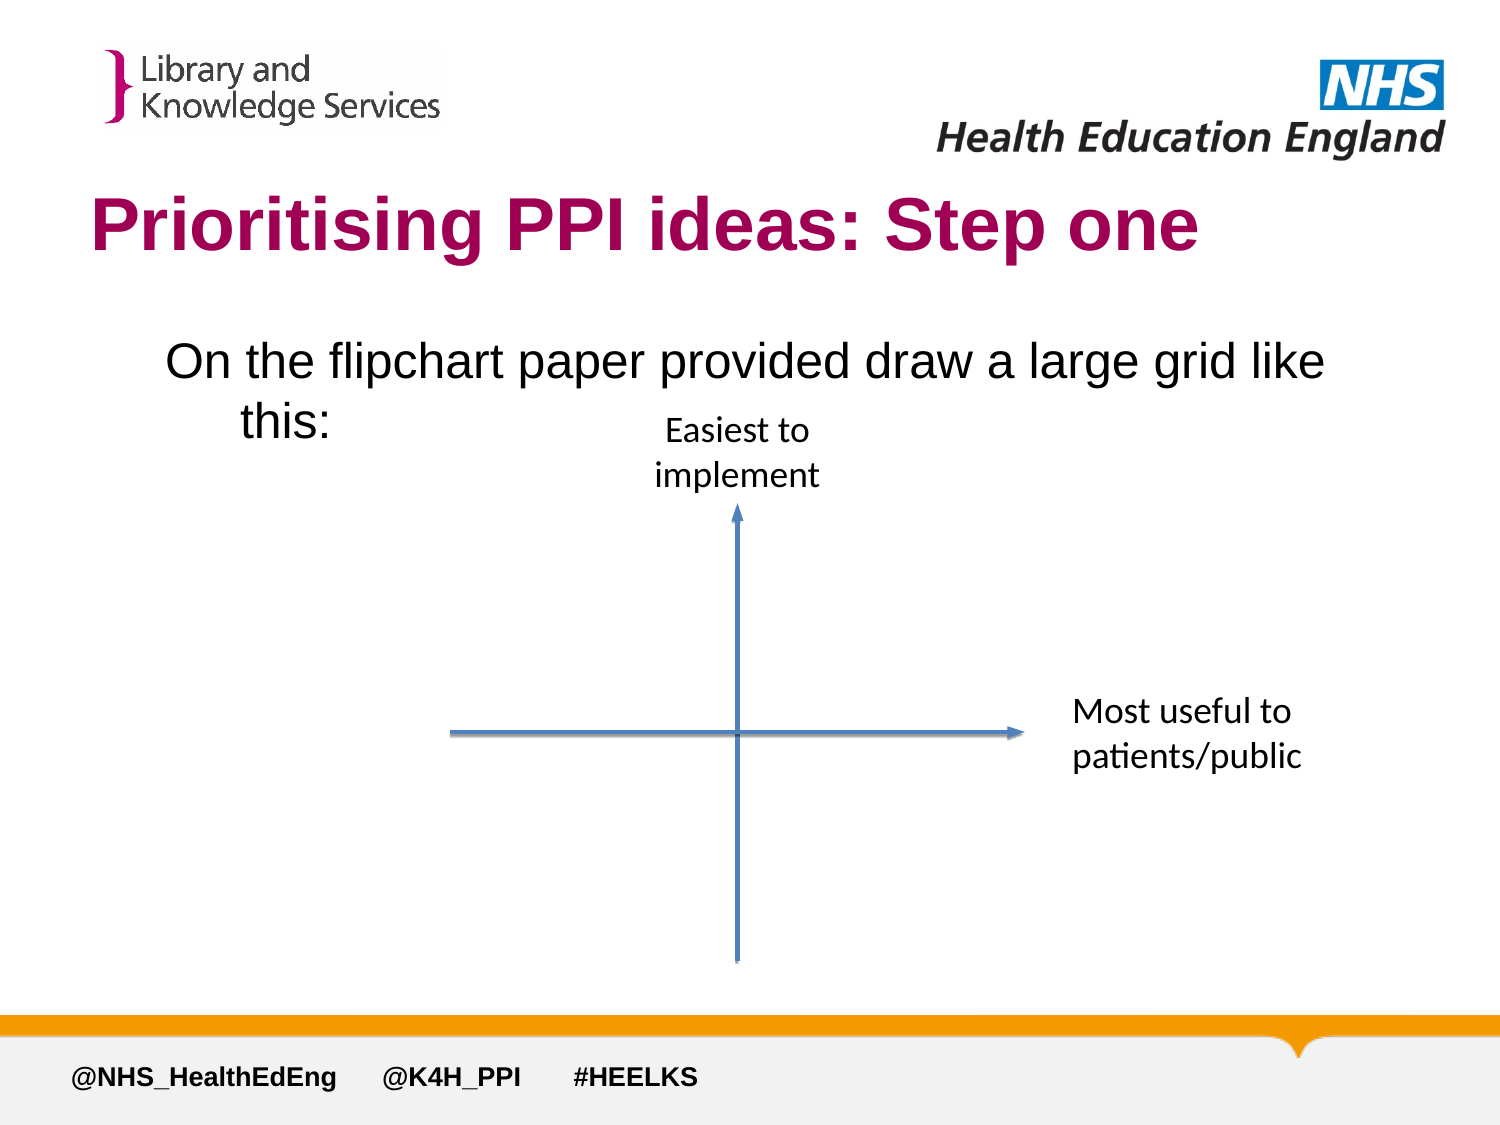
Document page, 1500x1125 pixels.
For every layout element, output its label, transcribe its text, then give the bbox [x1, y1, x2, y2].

list On the flipchart paper provided draw a large grid like this: [78, 304, 1447, 983]
title Prioritising PPI ideas: Step one [75, 168, 1351, 280]
text_box @NHS_HealthEdEng @K4H_PPI #HEELKS [55, 1052, 932, 1113]
text_box Most useful to patients/public [1057, 678, 1398, 785]
picture [100, 42, 443, 131]
text_box Easiest to implement [601, 397, 874, 504]
